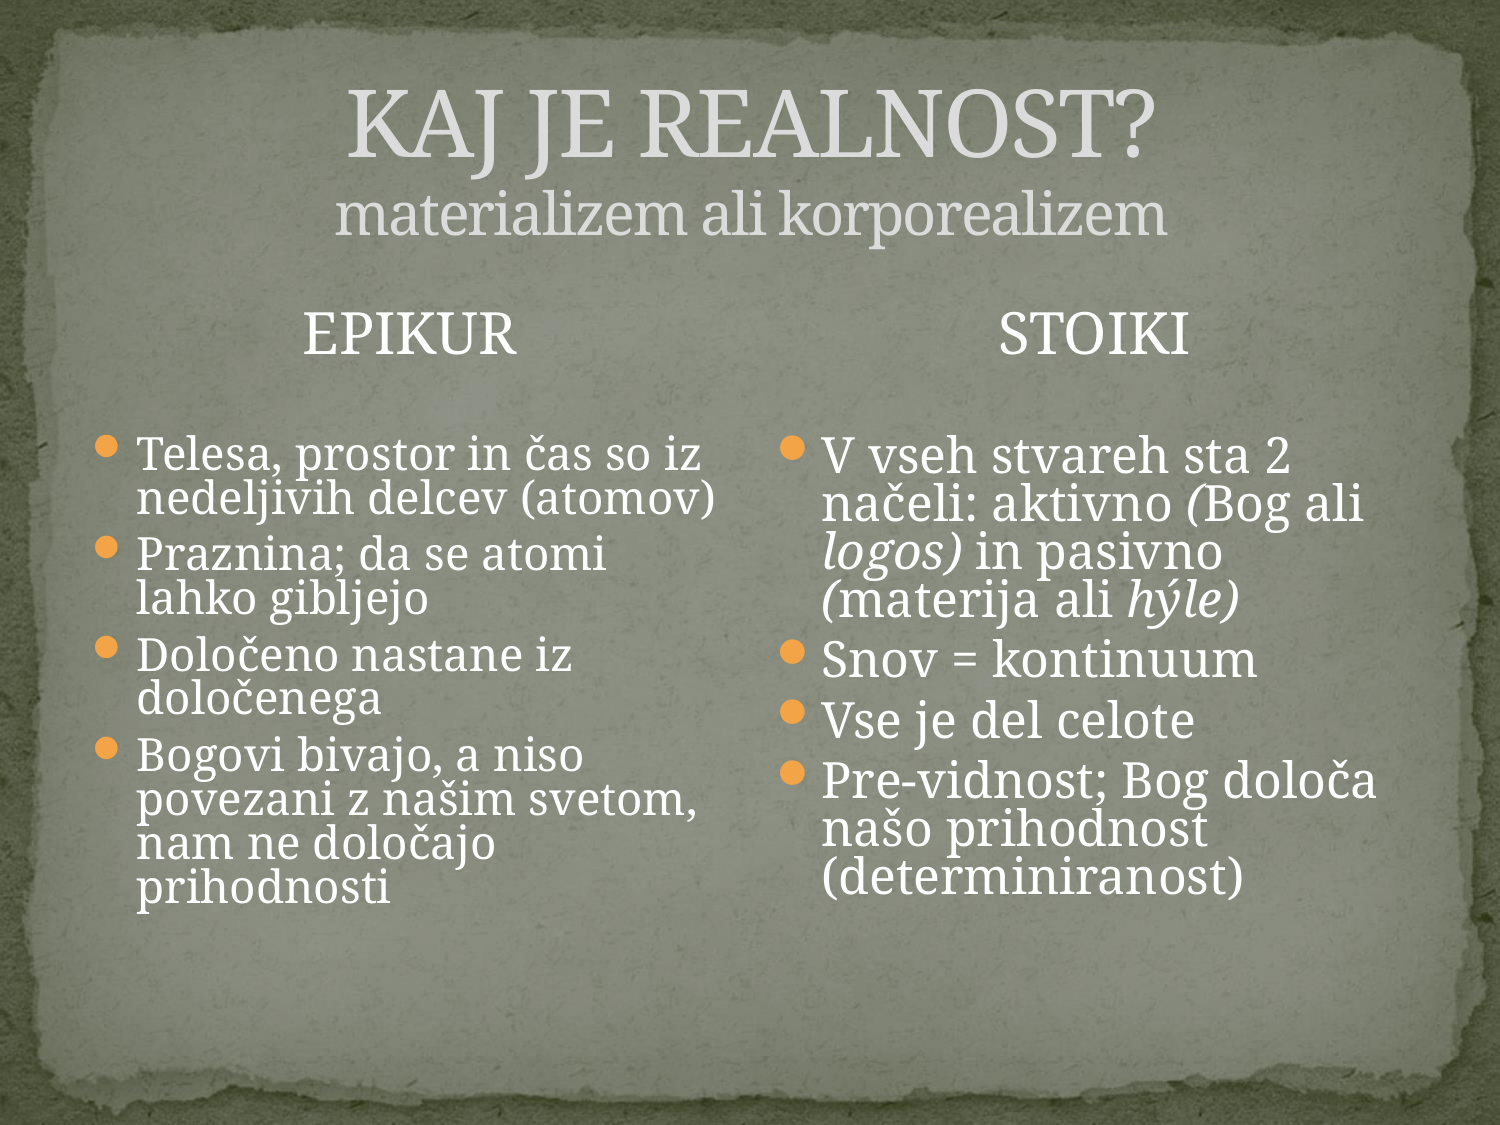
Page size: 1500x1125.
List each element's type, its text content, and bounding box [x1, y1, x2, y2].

picture [0, 0, 1500, 1125]
list STOIKI V vseh stvareh sta 2 načeli: aktivno (Bog ali logos) in pasivno (materija ali hýle) Snov = kontinuum Vse je del celote Pre-vidnost; Bog določa našo prihodnost (determiniranost) [761, 302, 1428, 1053]
title KAJ JE REALNOST? materializem ali korporealizem [76, 54, 1427, 255]
list EPIKUR Telesa, prostor in čas so iz nedeljivih delcev (atomov) Praznina; da se atomi lahko gibljejo Določeno nastane iz določenega Bogovi bivajo, a niso povezani z našim svetom, nam ne določajo prihodnosti [76, 302, 743, 1053]
